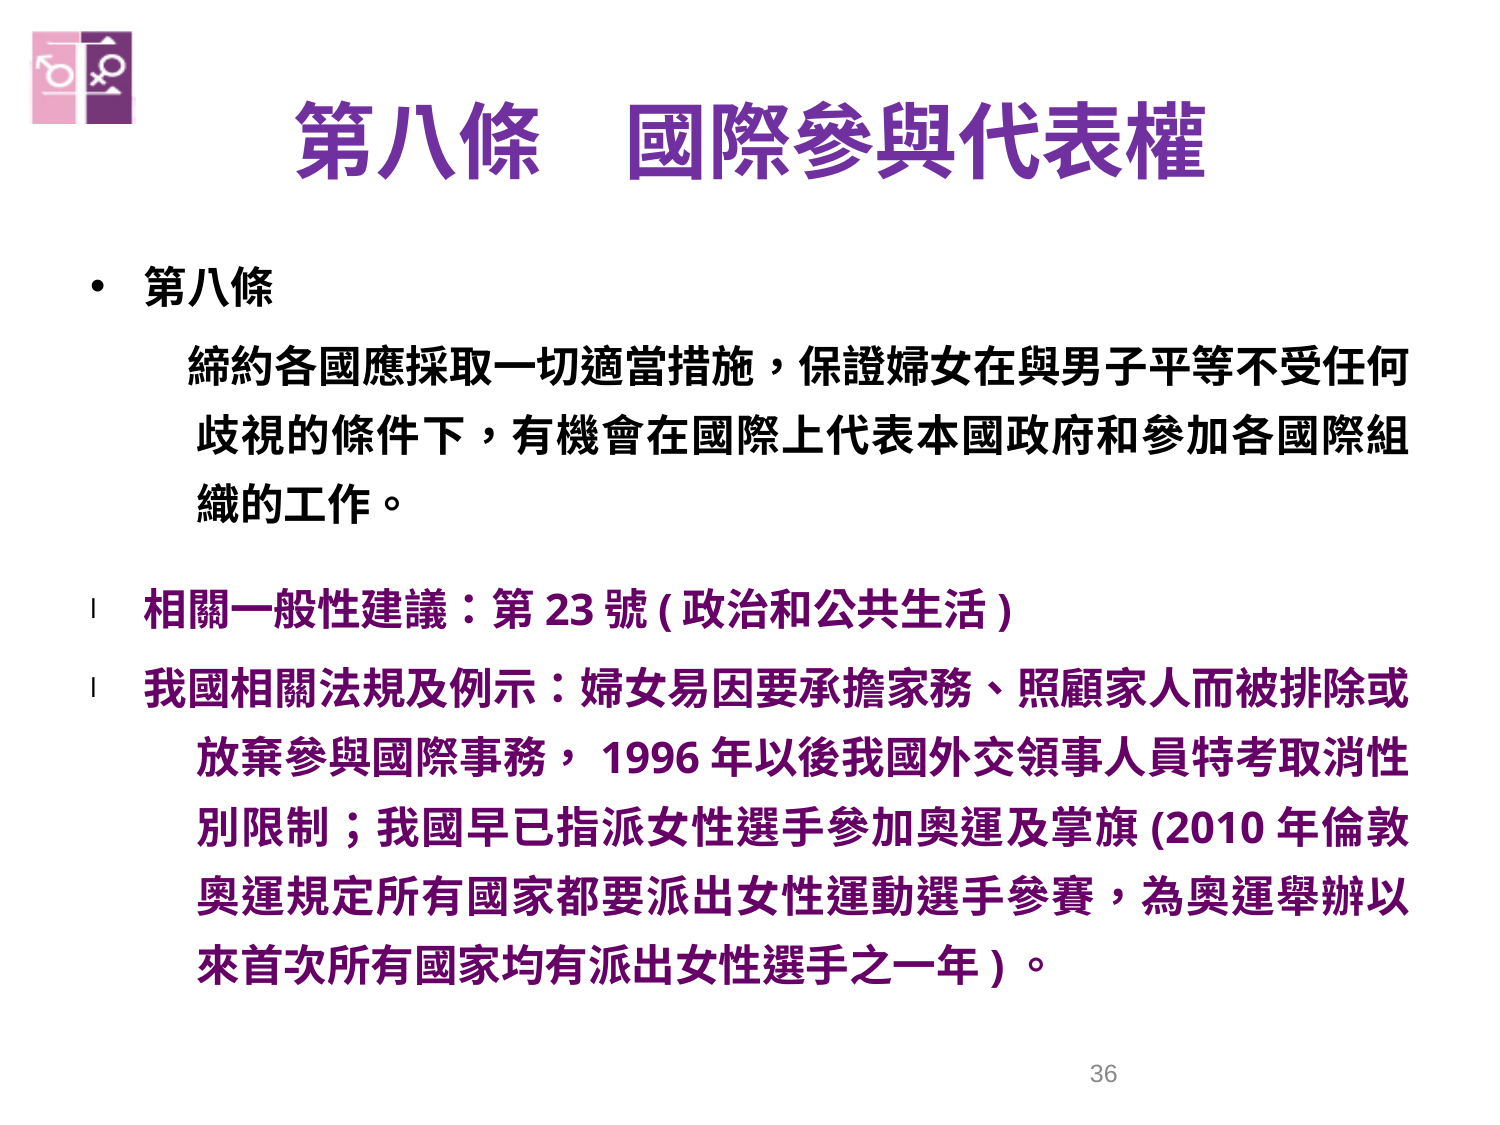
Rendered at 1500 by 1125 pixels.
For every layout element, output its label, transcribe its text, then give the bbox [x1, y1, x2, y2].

list 第八條 締約各國應採取一切適當措施，保證婦女在與男子平等不受任何歧視的條件下，有機會在國際上代表本國政府和參加各國際組織的工作。 相關一般性建議：第23號(政治和公共生活) 我國相關法規及例示：婦女易因要承擔家務、照顧家人而被排除或放棄參與國際事務，1996年以後我國外交領事人員特考取消性別限制；我國早已指派女性選手參加奧運及掌旗(2010年倫敦奧運規定所有國家都要派出女性運動選手參賽，為奧運舉辦以來首次所有國家均有派出女性選手之一年)。 [75, 262, 1426, 1005]
title 第八條 國際參與代表權 [75, 45, 1426, 233]
text_box 36 [1074, 1042, 1426, 1103]
